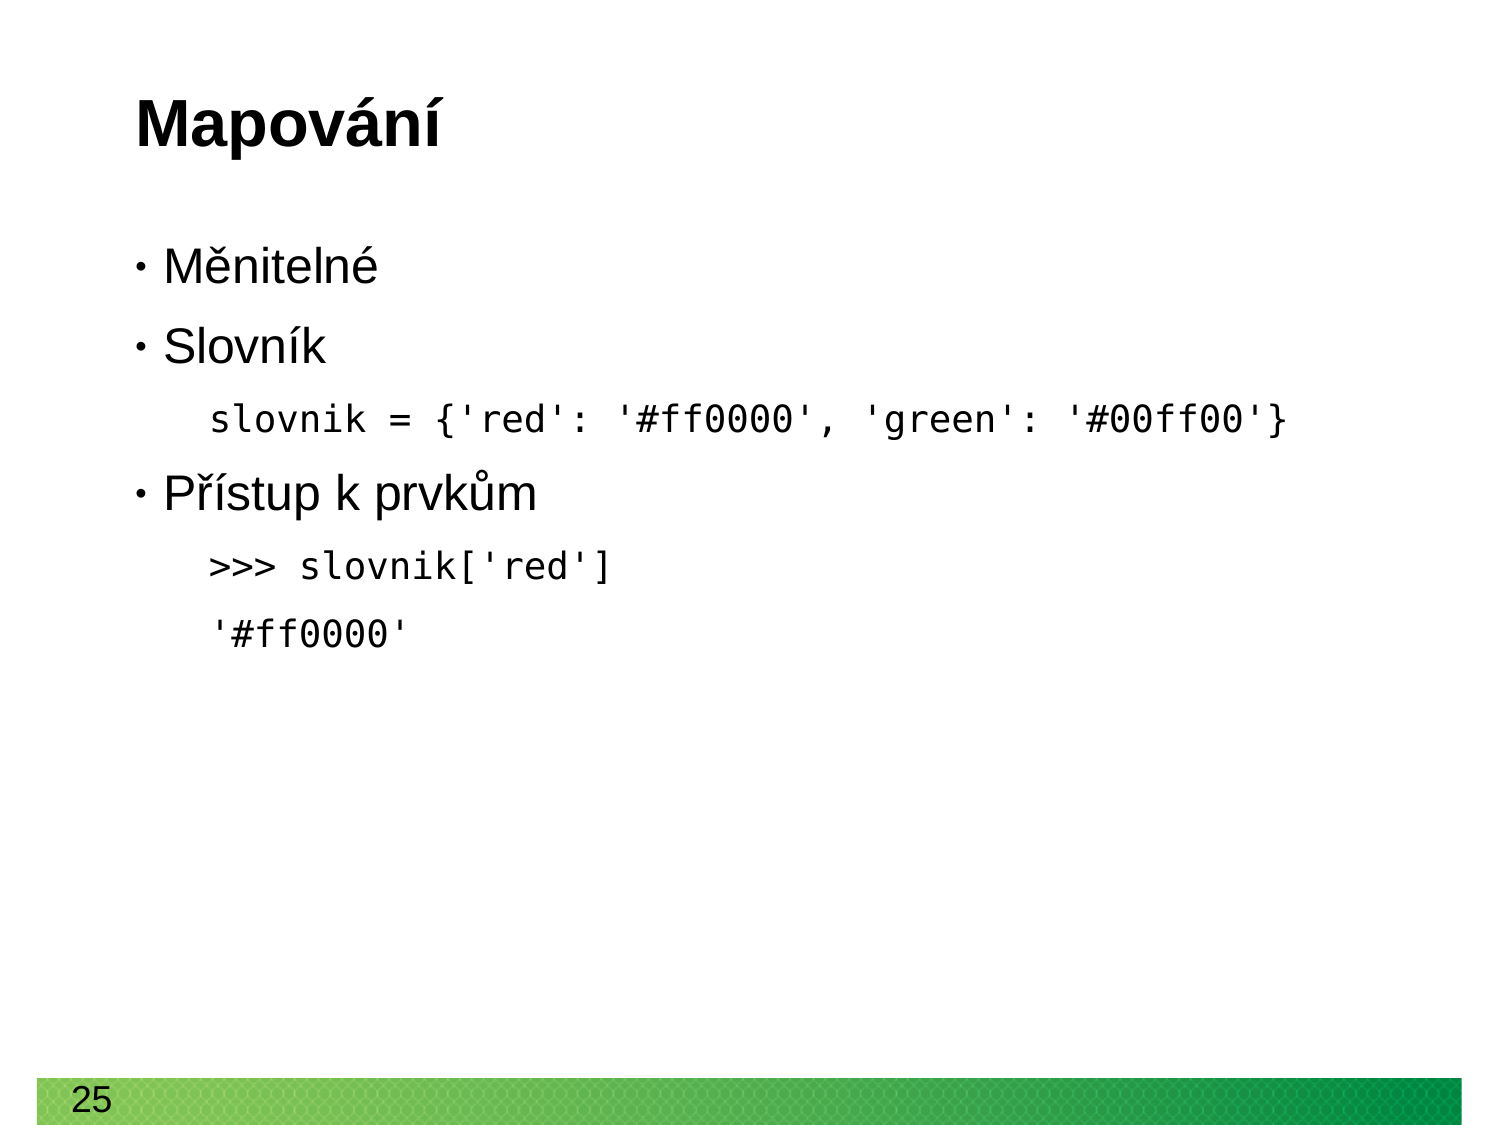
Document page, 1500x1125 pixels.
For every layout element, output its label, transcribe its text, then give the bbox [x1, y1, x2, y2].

list Měnitelné Slovník slovnik = {'red': '#ff0000', 'green': '#00ff00'} Přístup k prvkům >>> slovnik['red'] '#ff0000' [135, 238, 1372, 892]
title Mapování [135, 41, 1372, 204]
picture [36, 1078, 1462, 1125]
